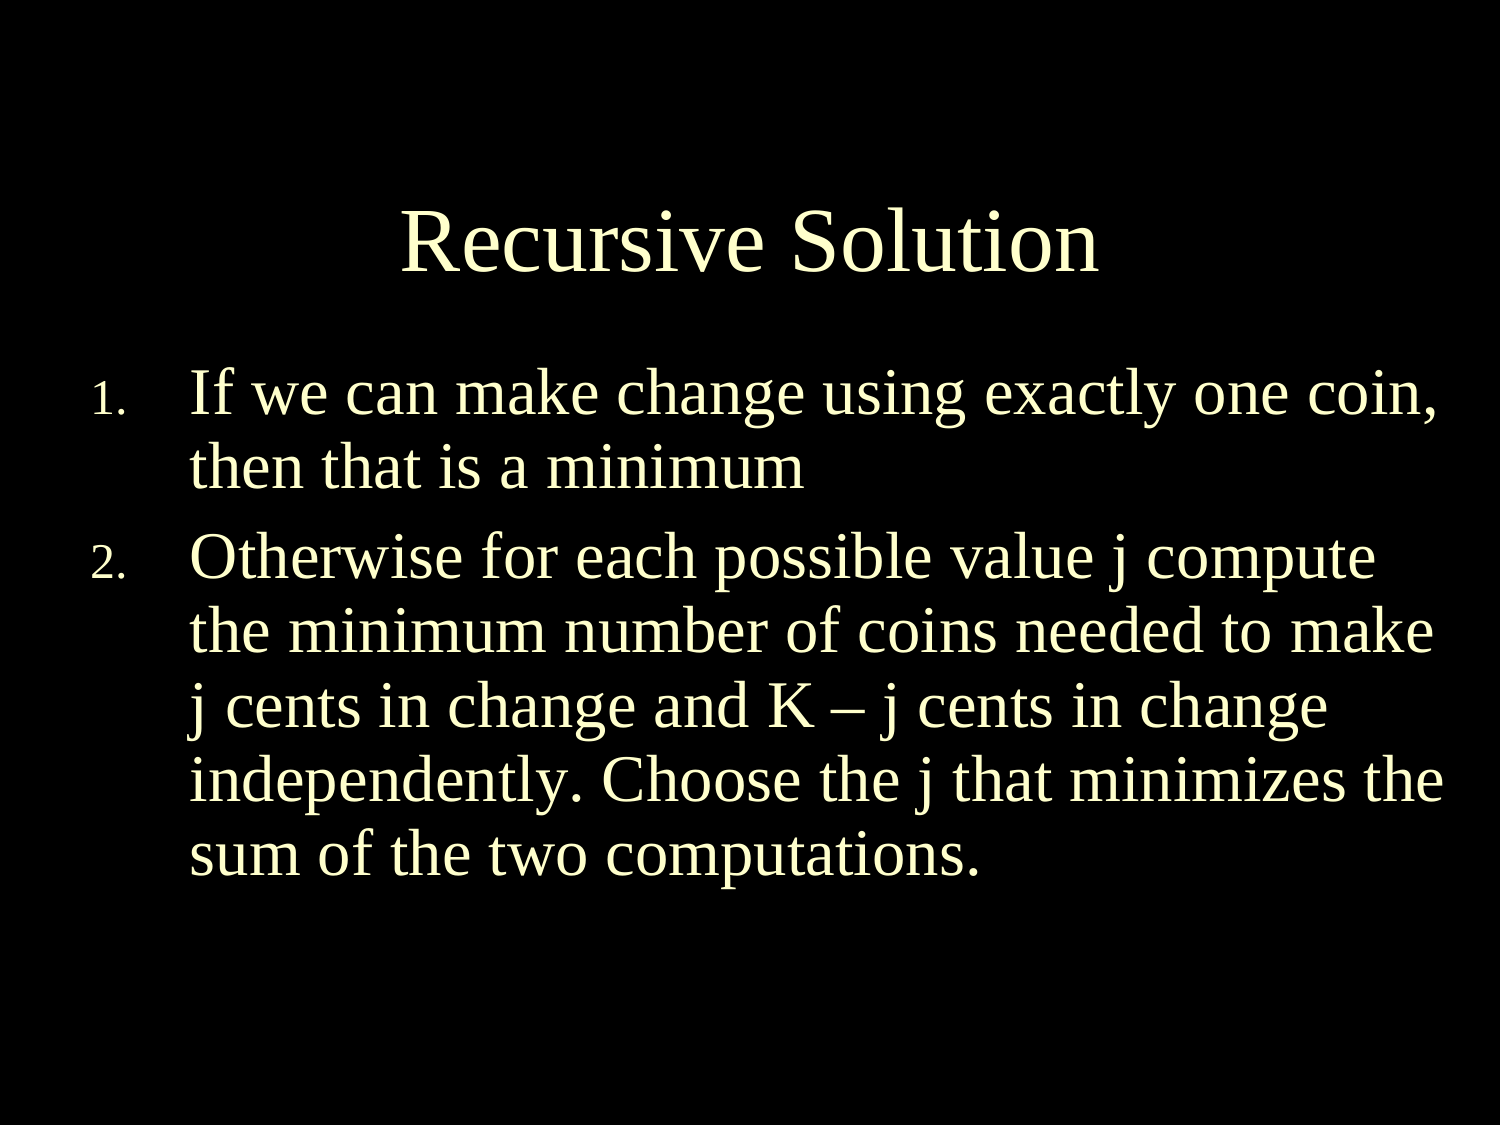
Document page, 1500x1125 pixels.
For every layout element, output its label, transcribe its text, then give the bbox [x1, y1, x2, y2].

title Recursive Solution [22, 145, 1480, 336]
list If we can make change using exactly one coin, then that is a minimum Otherwise for each possible value j compute the minimum number of coins needed to make j cents in change and K – j cents in change independently. Choose the j that minimizes the sum of the two computations. [75, 347, 1482, 1026]
